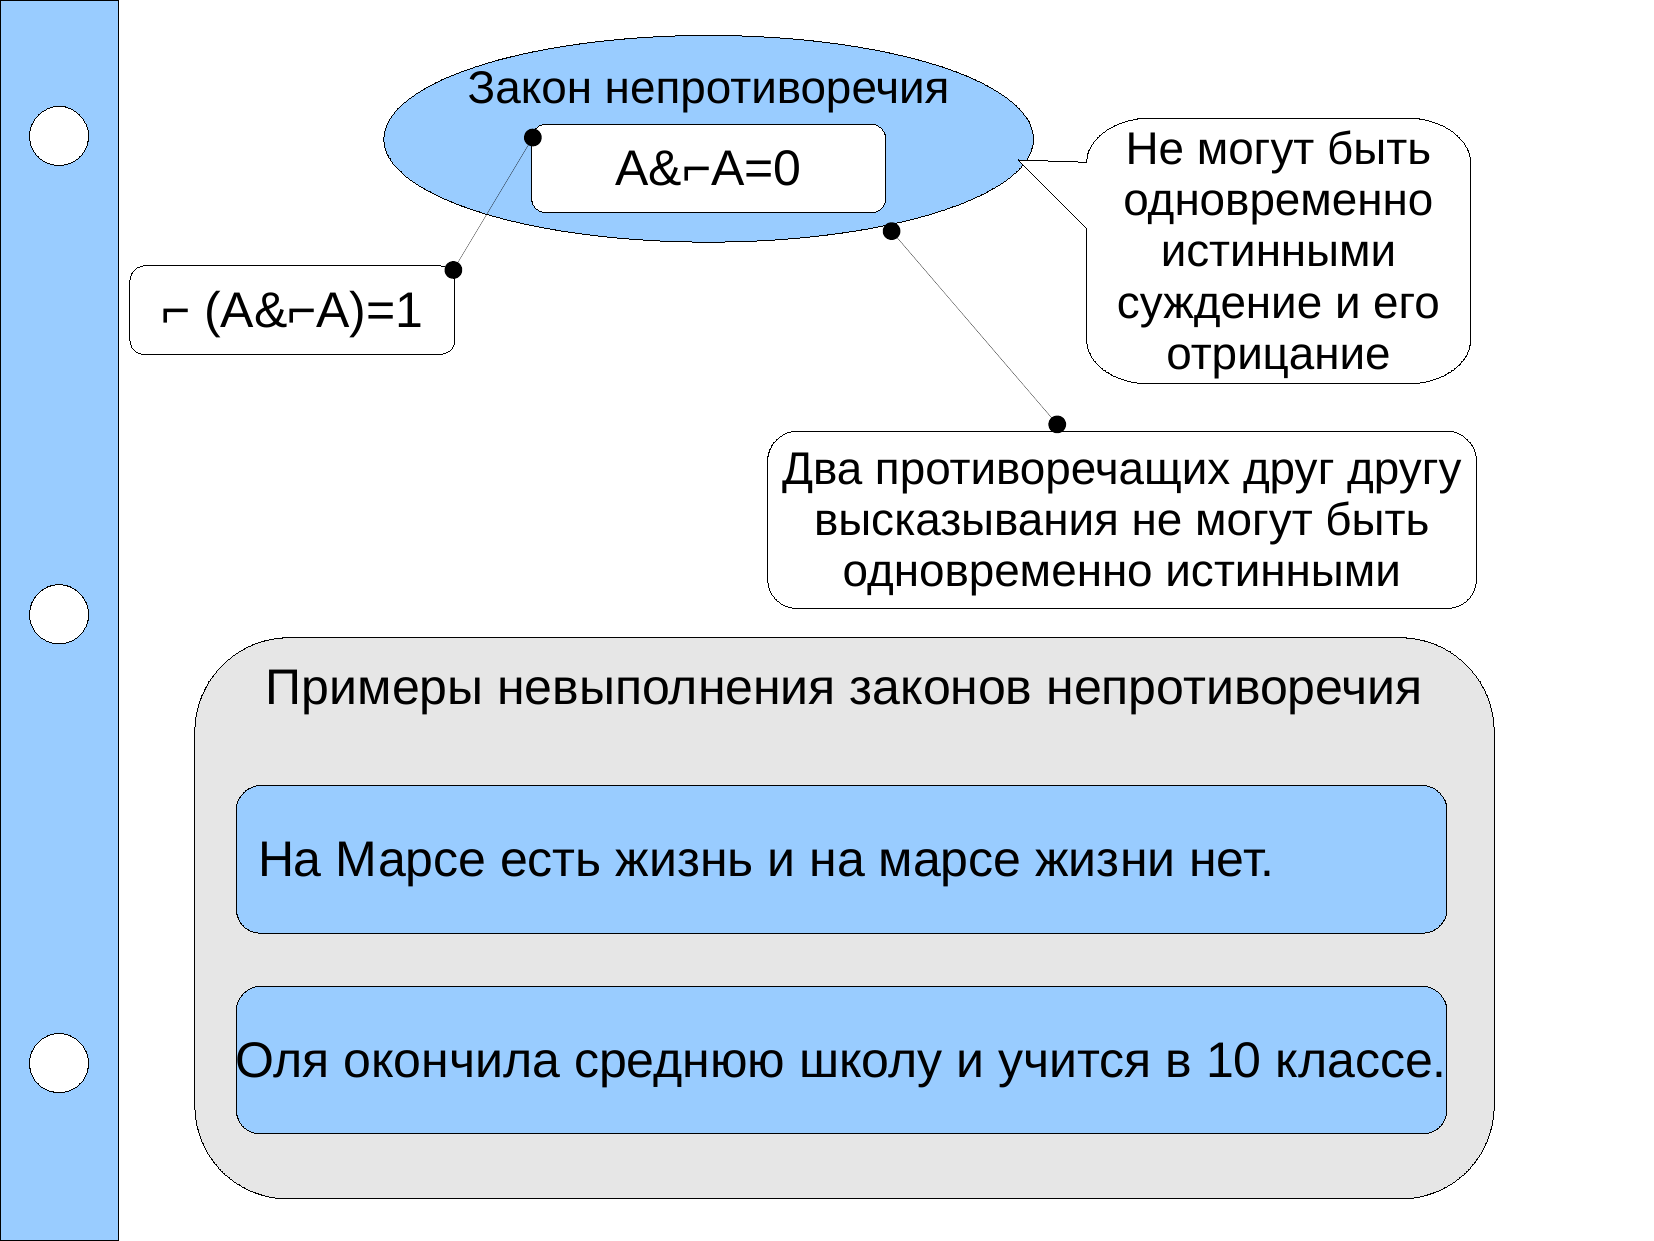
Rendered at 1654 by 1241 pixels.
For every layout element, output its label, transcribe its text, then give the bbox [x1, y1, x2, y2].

text_box А&⌐A=0 [531, 124, 886, 213]
text_box ⌐ (A&⌐A)=1 [129, 265, 455, 355]
text_box Не могут быть одновременно истинными суждение и его отрицание [1018, 118, 1471, 384]
text_box Примеры невыполнения законов непротиворечия [194, 637, 1495, 1199]
text_box [0, 0, 119, 1241]
text_box Два противоречащих друг другу высказывания не могут быть одновременно истинными [767, 431, 1477, 609]
text_box На Марсе есть жизнь и на марсе жизни нет. [236, 785, 1447, 934]
text_box Закон непротиворечия [383, 35, 1034, 243]
text_box Оля окончила среднюю школу и учится в 10 классе. [236, 986, 1447, 1134]
